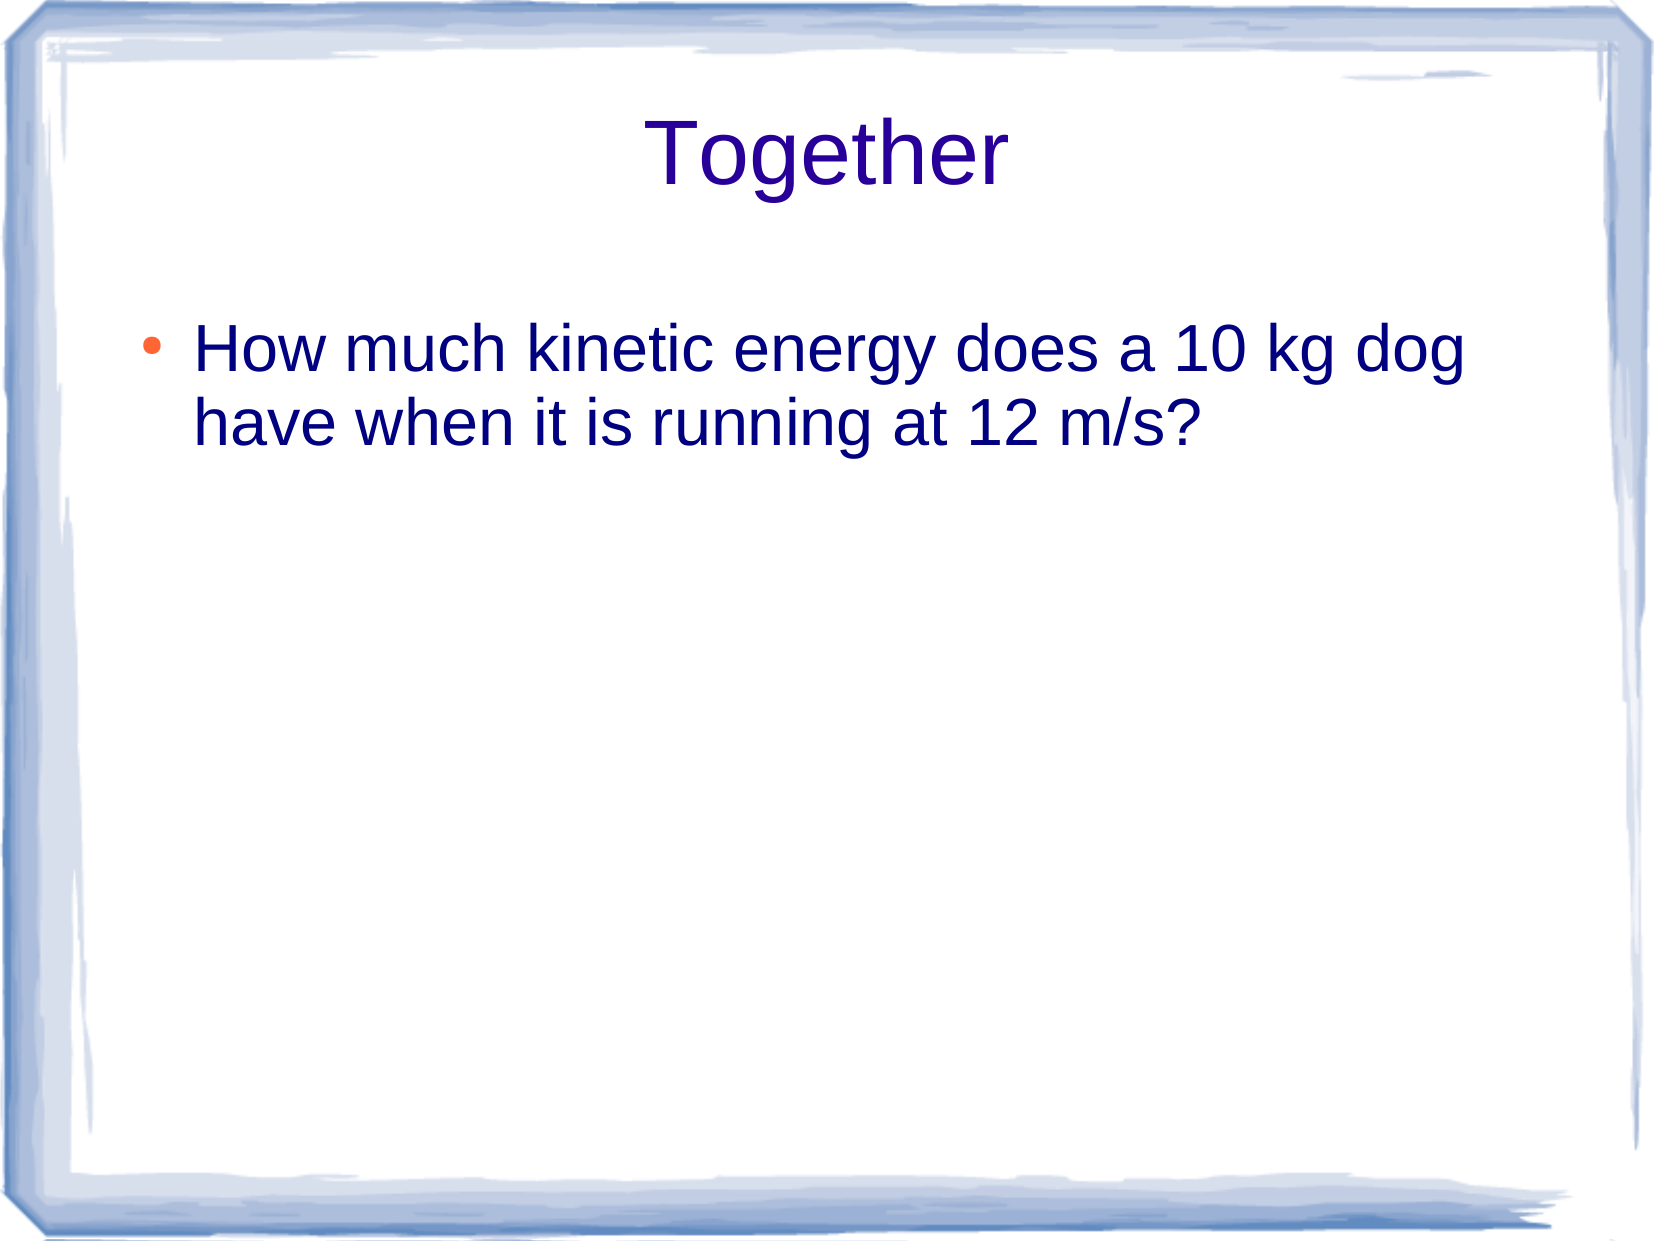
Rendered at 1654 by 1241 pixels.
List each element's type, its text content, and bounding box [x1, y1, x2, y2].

picture [0, 0, 1654, 1241]
title Together [82, 56, 1571, 250]
list How much kinetic energy does a 10 kg dog have when it is running at 12 m/s? [122, 310, 1576, 976]
